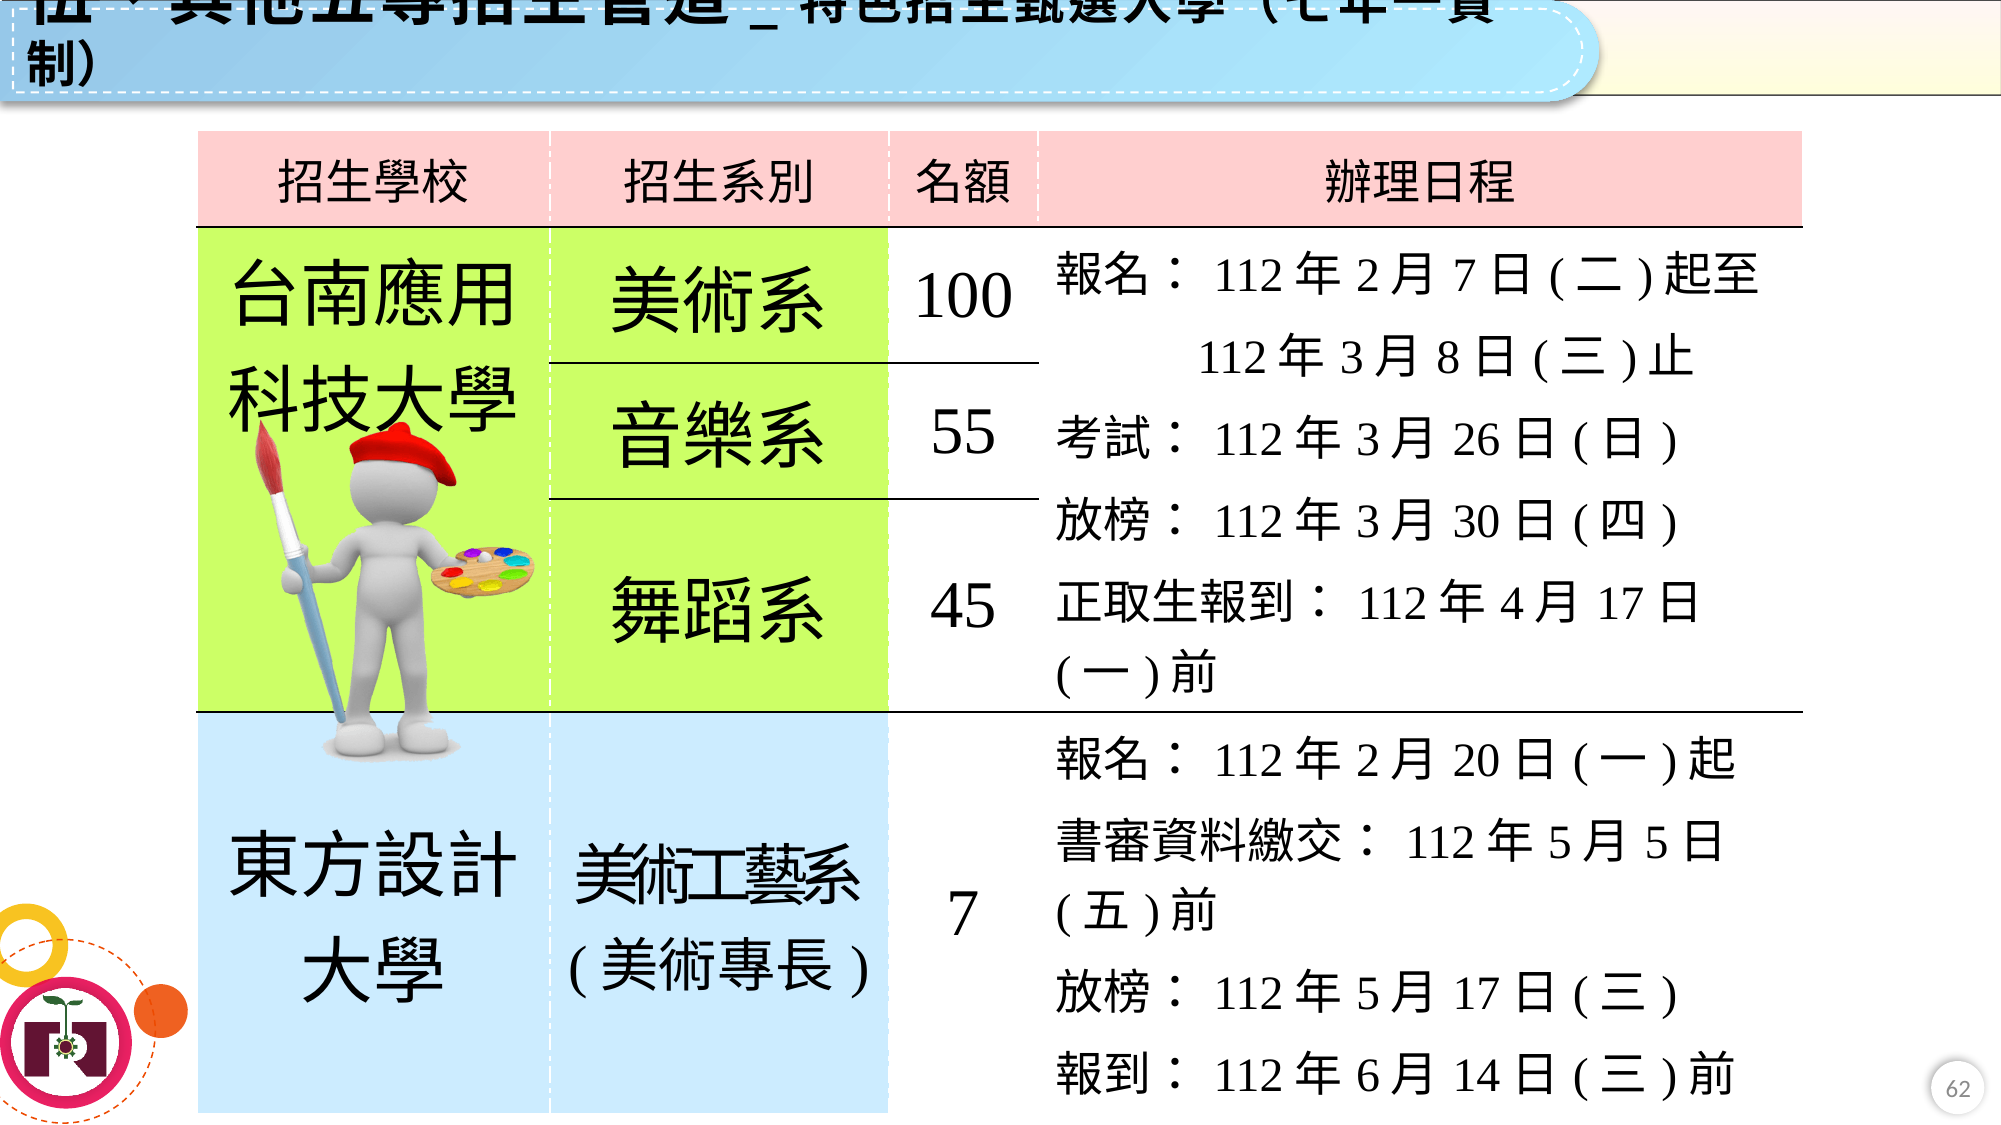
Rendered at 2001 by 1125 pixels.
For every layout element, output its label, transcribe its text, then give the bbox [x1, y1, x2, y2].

picture [11, 988, 119, 1096]
table_cell 報名：112年2月20日(一)起 書審資料繳交：112年5月5日(五)前 放榜：112年5月17日(三) 報到：112年6月14日(三)前 [1038, 713, 1802, 1113]
table_cell 美術系 [550, 228, 889, 362]
text_box [0, 0, 11, 102]
table_header 辦理日程 [1038, 131, 1802, 226]
table_cell 報名：112年2月7日(二)起至 112年3月8日(三)止 考試：112年3月26日(日) 放榜：112年3月30日(四) 正取生報到：112年4月17日(一)前 [1038, 228, 1802, 711]
text_box 伍、其他五專招生管道_特色招生甄選入學（七年一貫制） [11, 0, 1512, 108]
picture [220, 386, 558, 773]
table_cell 美術工藝系 (美術專長) [550, 713, 889, 1113]
table_cell 東方設計大學 [198, 713, 550, 1113]
table_cell 音樂系 [550, 364, 889, 498]
table_cell 台南應用科技大學 [198, 228, 550, 711]
table_header 招生學校 [198, 131, 550, 226]
table_header 招生系別 [550, 131, 889, 226]
table_cell 100 [889, 228, 1038, 362]
table_cell 55 [889, 364, 1038, 498]
table_cell 舞蹈系 [558, 500, 889, 711]
table_header 名額 [889, 131, 1038, 226]
text_box [1512, 0, 1599, 102]
table_cell 7 [889, 713, 1038, 1113]
table_cell 45 [889, 500, 1038, 711]
